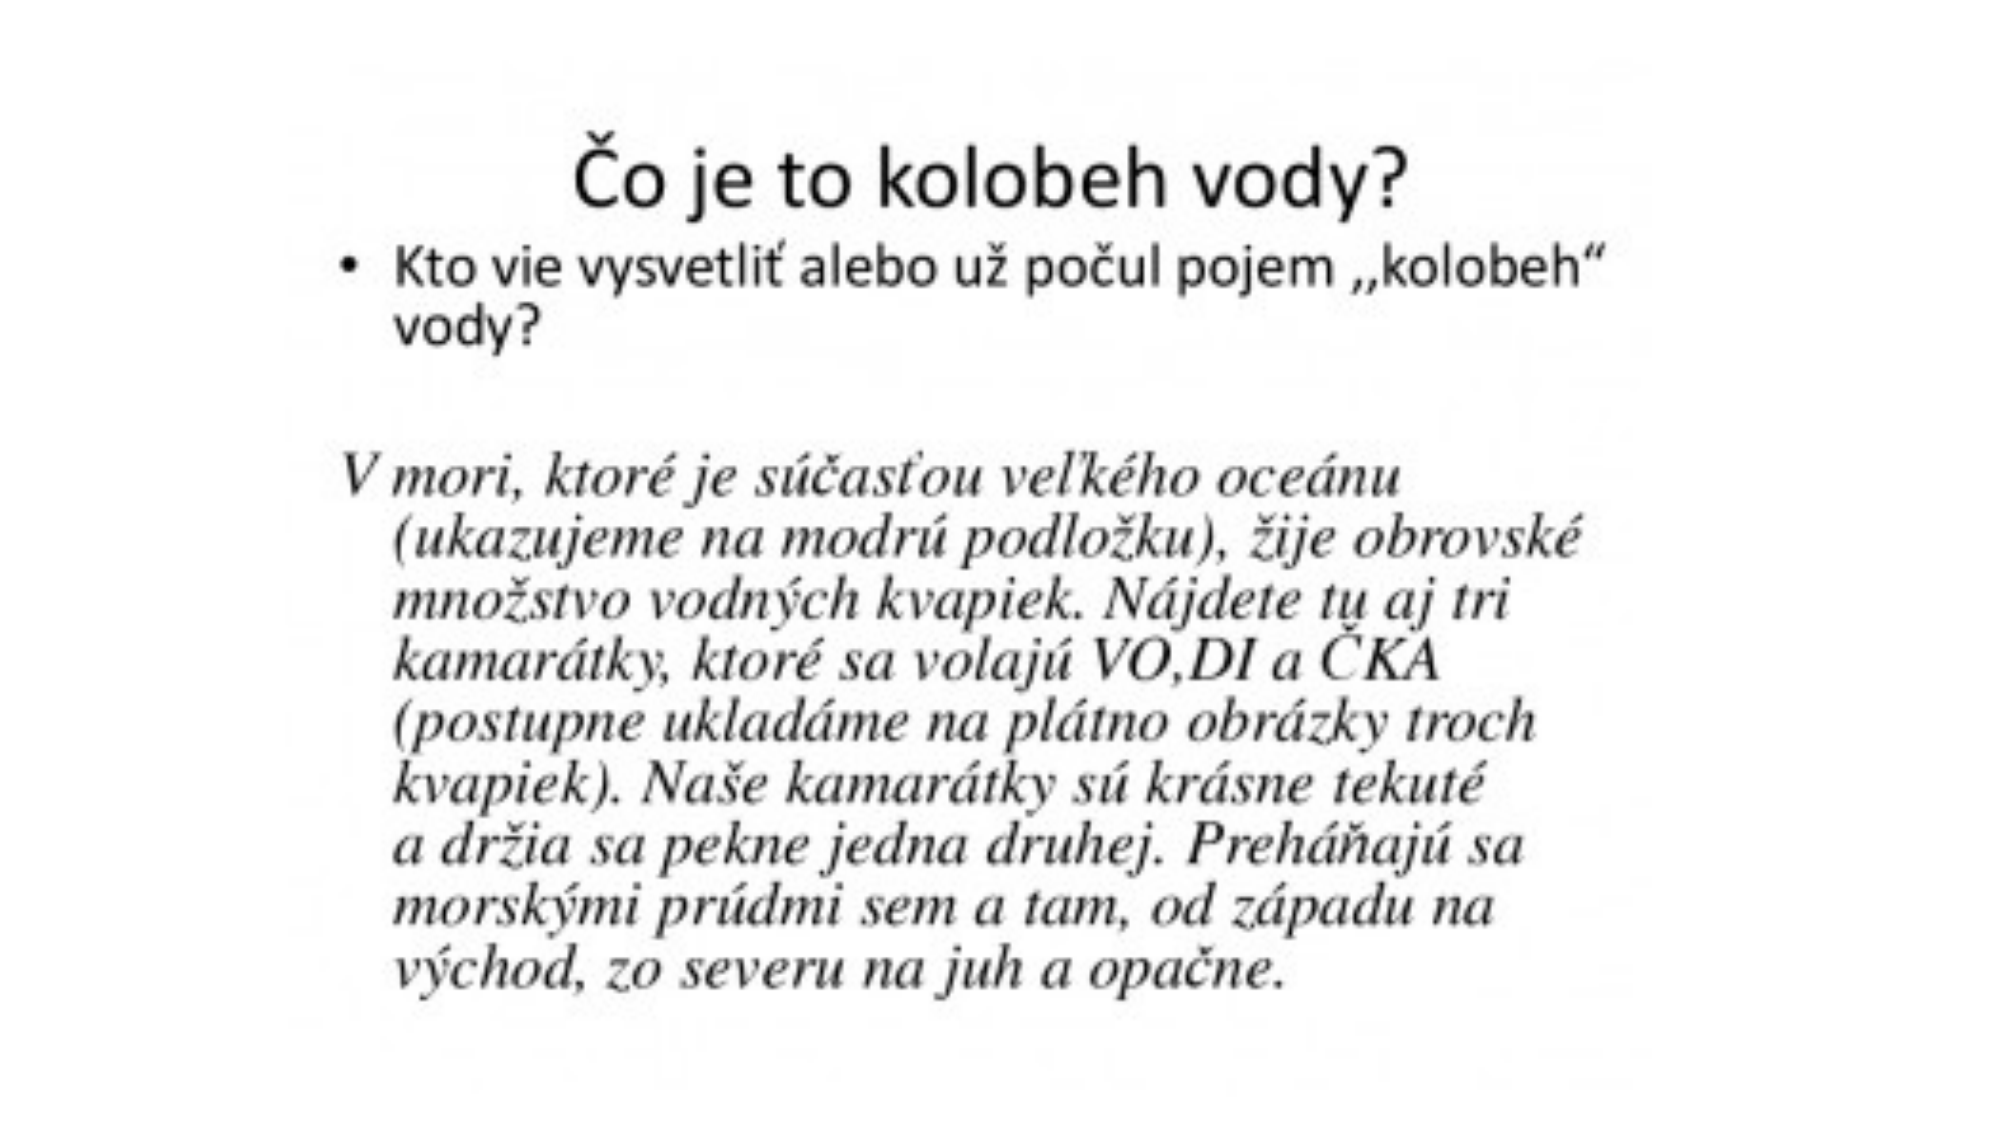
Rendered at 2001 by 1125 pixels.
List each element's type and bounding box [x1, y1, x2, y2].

picture [284, 56, 1652, 1097]
